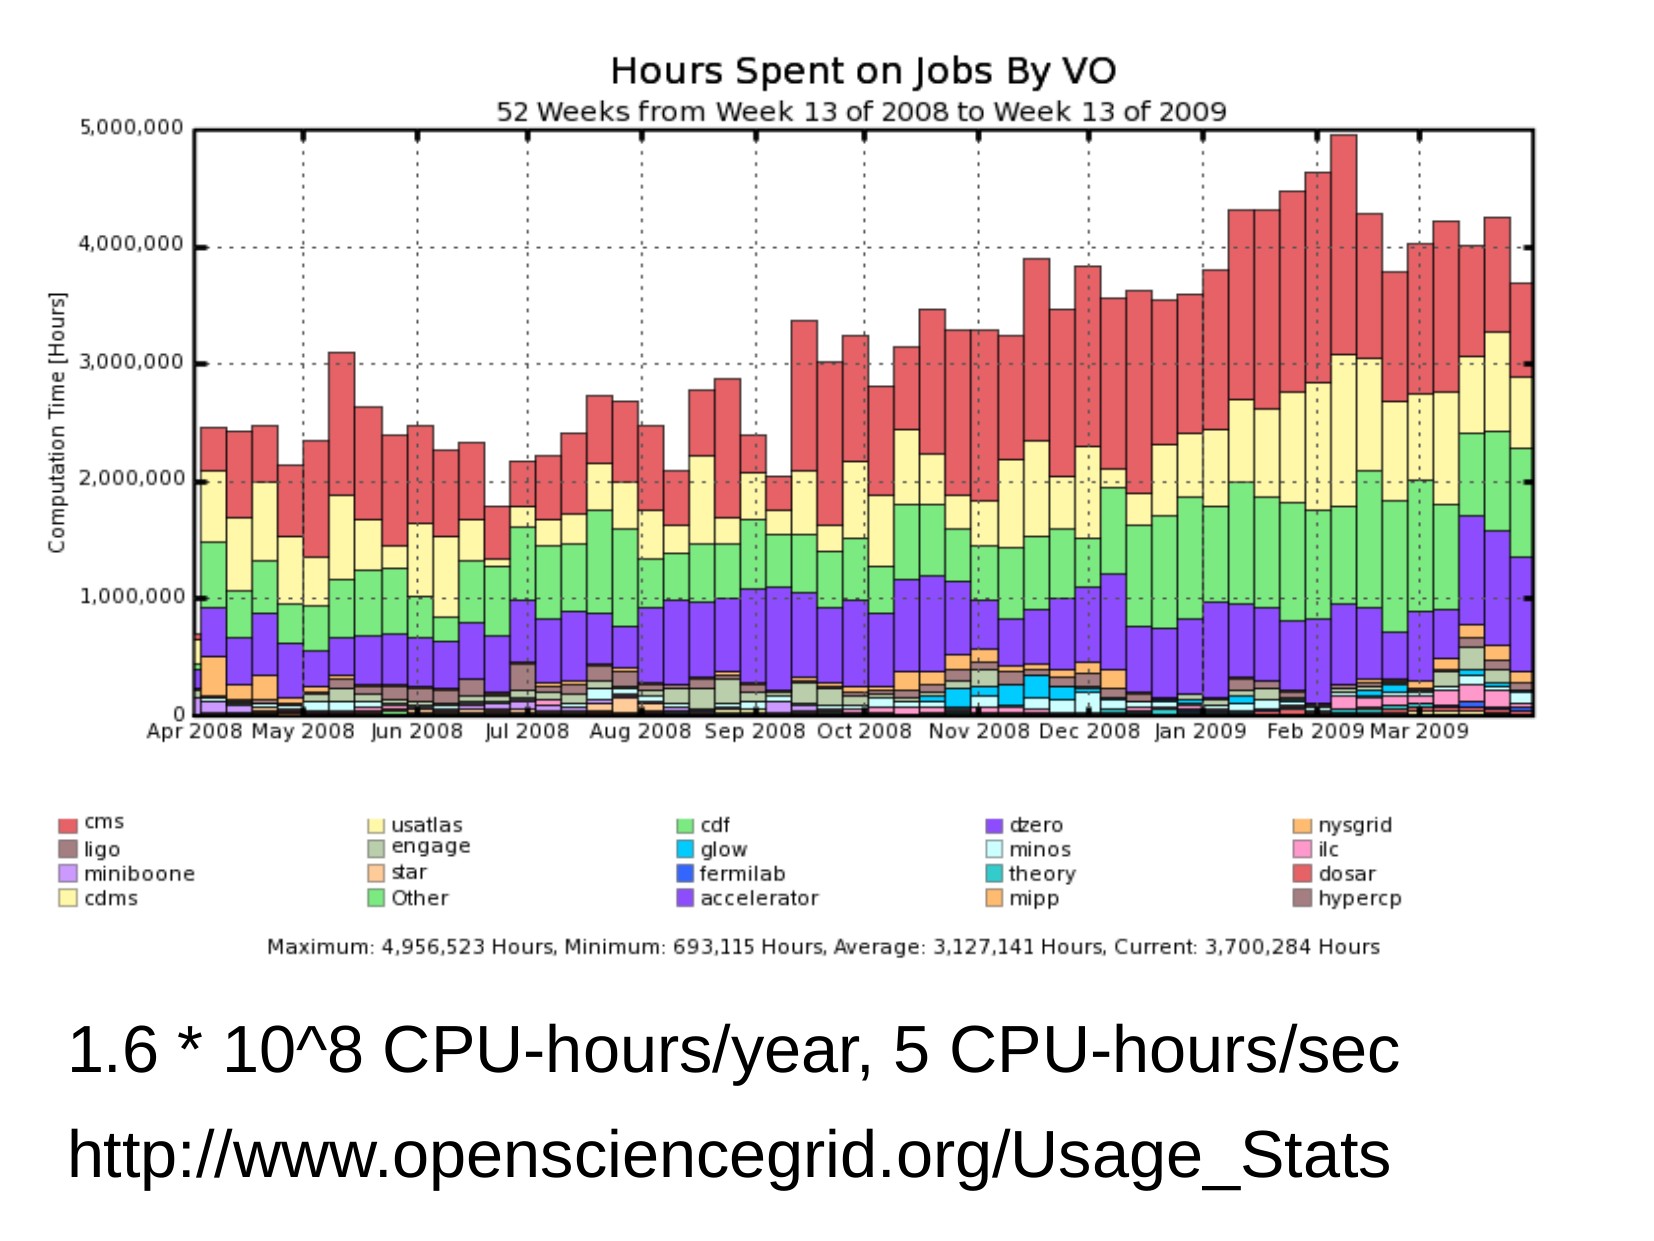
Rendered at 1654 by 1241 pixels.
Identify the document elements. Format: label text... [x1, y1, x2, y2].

list 1.6 * 10^8 CPU-hours/year, 5 CPU-hours/sec http://www.opensciencegrid.org/Usage_Stats [49, 1012, 1538, 1201]
picture [37, 37, 1612, 976]
